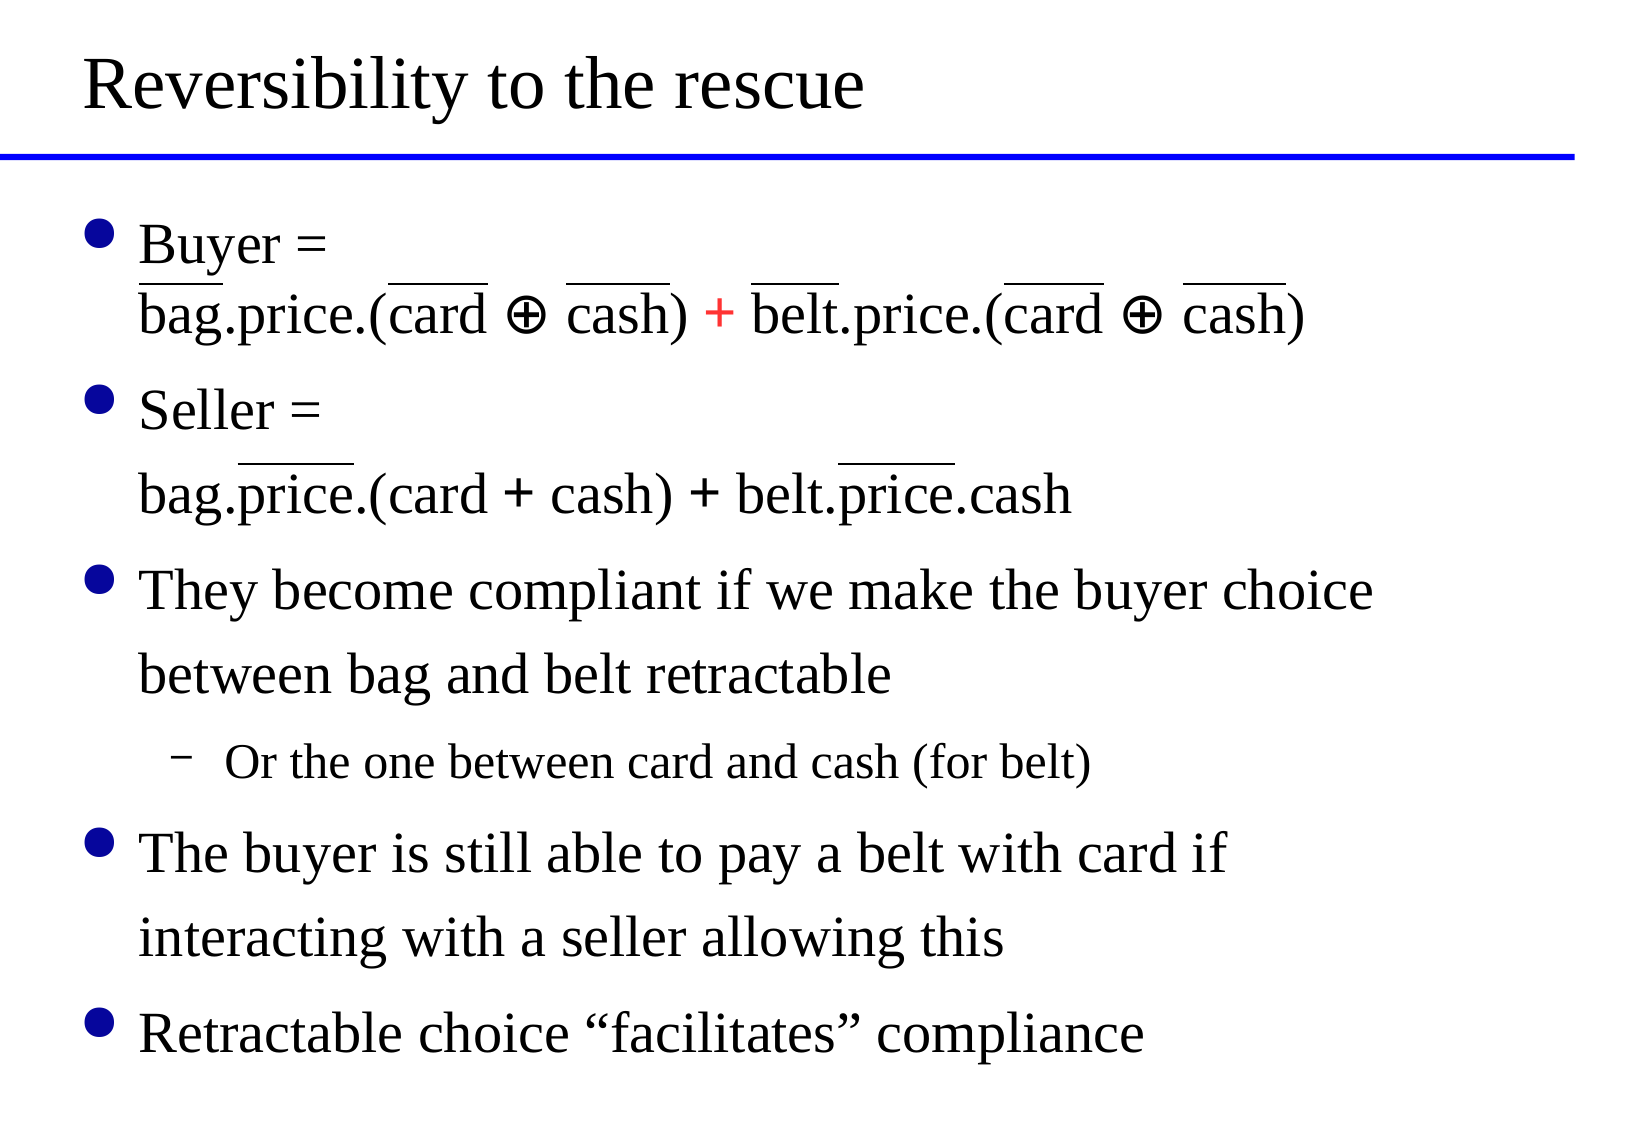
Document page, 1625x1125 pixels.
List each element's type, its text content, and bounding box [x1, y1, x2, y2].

title Reversibility to the rescue [67, 27, 1544, 131]
list Buyer = bag.price.(card ⊕ cash) + belt.price.(card ⊕ cash) Seller = bag.price.(card + cash) + belt.price.cash They become compliant if we make the buyer choice between bag and belt retractable Or the one between card and cash (for belt) The buyer is still able to pay a belt with card if interacting with a seller allowing this Retractable choice “facilitates” compliance [67, 198, 1478, 1061]
